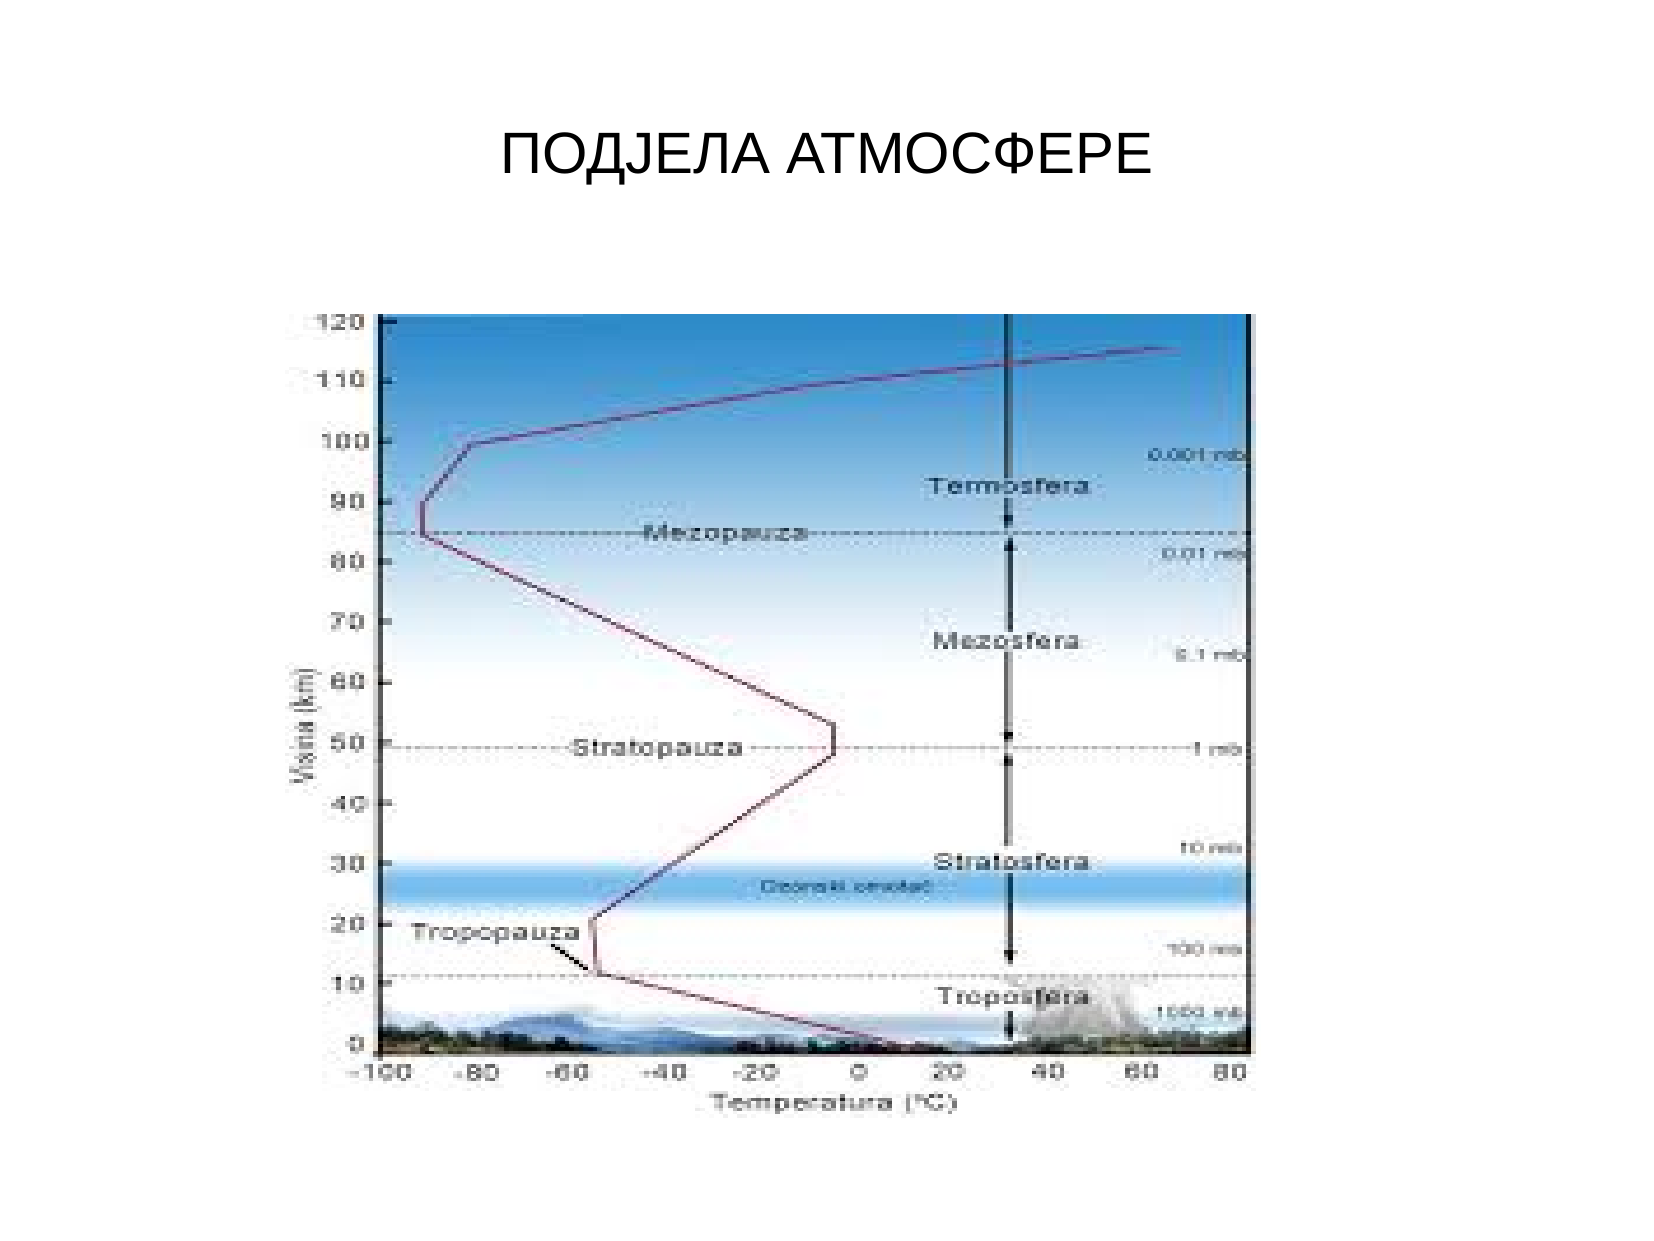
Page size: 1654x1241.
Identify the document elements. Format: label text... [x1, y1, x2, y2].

title ПОДЈЕЛА АТМОСФЕРЕ [82, 49, 1571, 257]
picture [285, 314, 1261, 1126]
